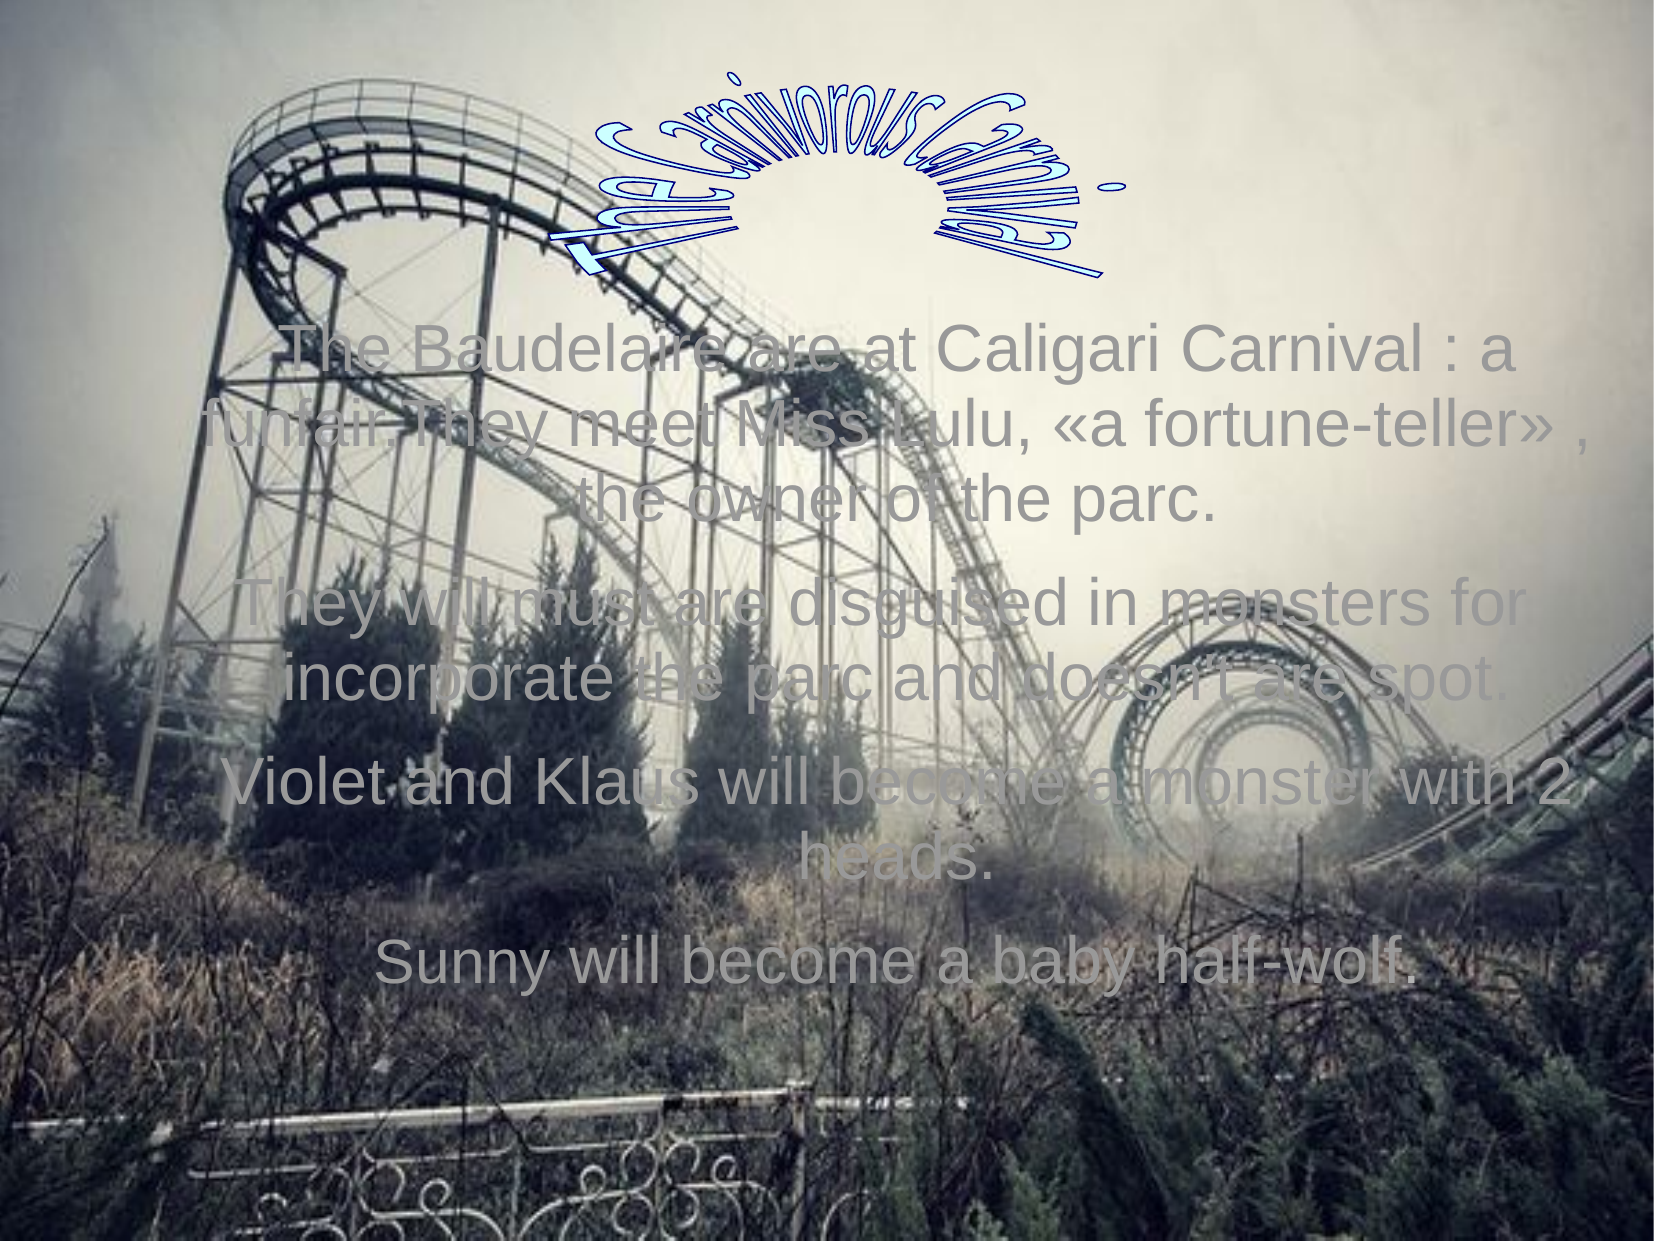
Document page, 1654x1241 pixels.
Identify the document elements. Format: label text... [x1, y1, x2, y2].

text_box The Carnivorous Carnival [864, 89, 918, 155]
text_box The Carnivorous Carnival [904, 93, 1025, 166]
list The Baudelaire are at Caligari Carnival : a funfair.They meet Miss Lulu, «a fortune-teller» , the owner of the parc. They will must are disguised in monsters for incorporate the parc and doesn't are spot. Violet and Klaus will become a monster with 2 heads. Sunny will become a baby half-wolf. [118, 311, 1607, 1134]
text_box The Carnivorous Carnival [828, 85, 848, 152]
text_box The Carnivorous Carnival [595, 122, 750, 179]
text_box The Carnivorous Carnival [879, 95, 945, 158]
text_box The Carnivorous Carnival [755, 89, 809, 155]
text_box The Carnivorous Carnival [947, 197, 1079, 228]
text_box The Carnivorous Carnival [939, 219, 1071, 250]
text_box The Carnivorous Carnival [934, 231, 1103, 278]
text_box The Carnivorous Carnival [946, 186, 1078, 201]
text_box The Carnivorous Carnival [937, 155, 1070, 194]
text_box The Carnivorous Carnival [928, 138, 1053, 178]
text_box The Carnivorous Carnival [565, 226, 738, 275]
text_box The Carnivorous Carnival [796, 86, 827, 154]
text_box The Carnivorous Carnival [846, 85, 875, 154]
text_box The Carnivorous Carnival [708, 99, 792, 161]
text_box The Carnivorous Carnival [916, 124, 1023, 173]
text_box The Carnivorous Carnival [684, 107, 771, 165]
picture [0, 0, 1654, 1241]
text_box The Carnivorous Carnival [660, 121, 764, 171]
text_box The Carnivorous Carnival [599, 177, 734, 202]
text_box The Carnivorous Carnival [744, 94, 799, 157]
text_box The Carnivorous Carnival [548, 206, 732, 241]
